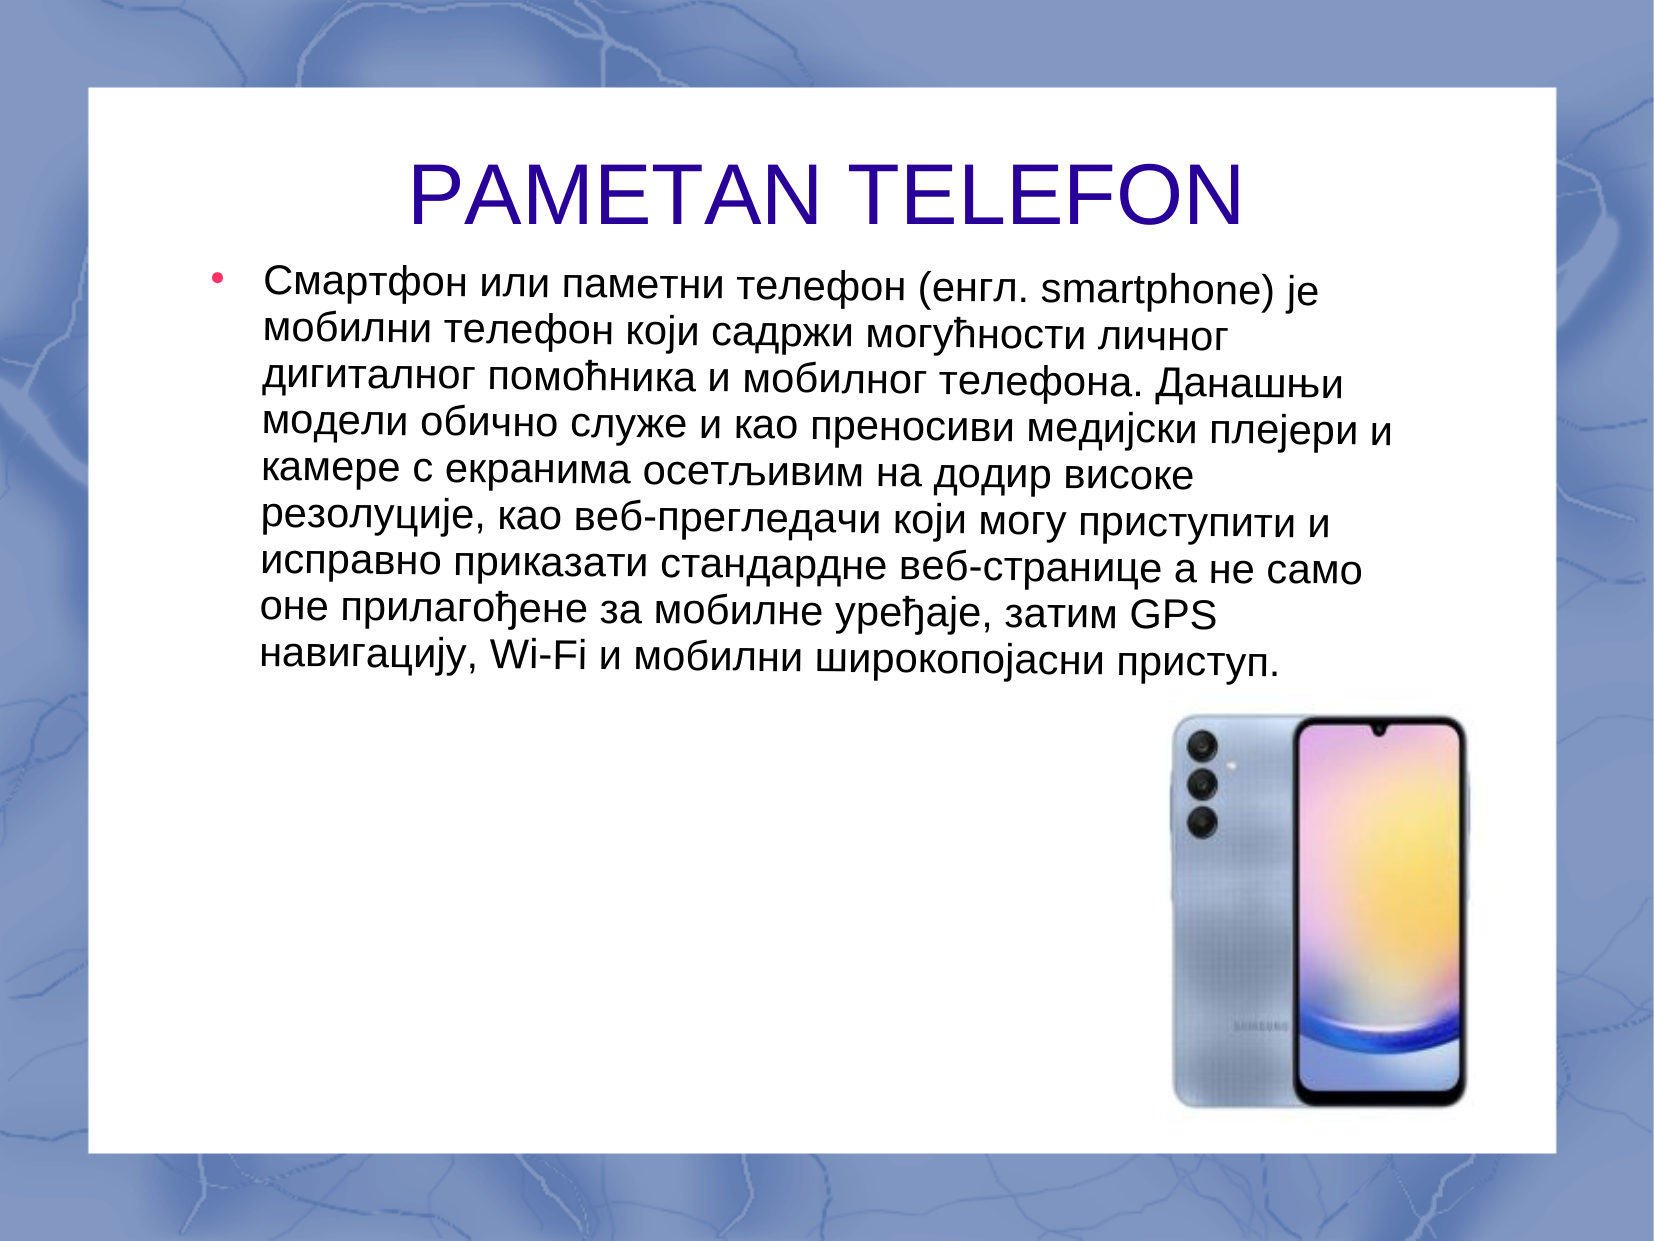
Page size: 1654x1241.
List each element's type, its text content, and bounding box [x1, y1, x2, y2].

title PAMETAN TELEFON [118, 90, 1536, 298]
picture [0, 0, 1654, 1241]
list Смартфон или паметни телефон (енгл. smartphone) је мобилни телефон који садржи могућности личног дигиталног помоћника и мобилног телефона. Данашњи модели обично служе и као преносиви медијски плејери и камере с екранима осетљивим на додир високе резолуције, као веб-прегледачи који могу приступити и исправно приказати стандардне веб-странице а не само оне прилагођене за мобилне уређаје, затим GPS навигацију, Wi-Fi и мобилни широкопојасни приступ. [188, 255, 1426, 689]
